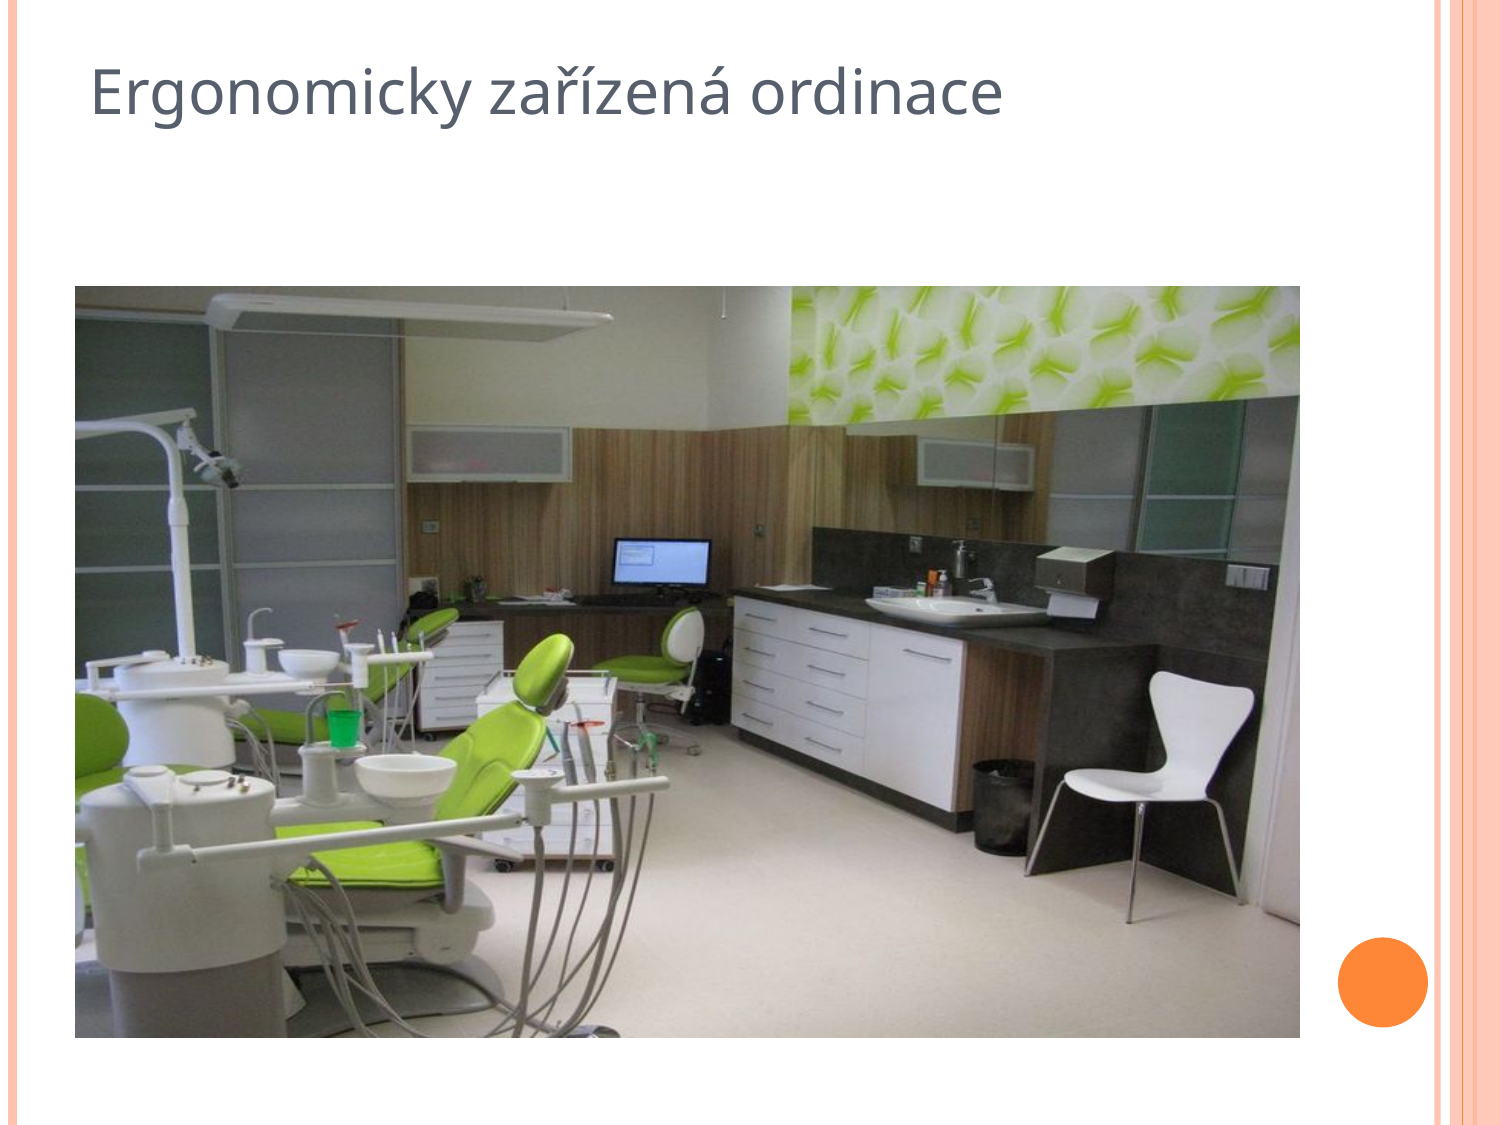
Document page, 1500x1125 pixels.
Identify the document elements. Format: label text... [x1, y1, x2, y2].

title Ergonomicky zařízená ordinace [75, 45, 1300, 233]
picture [75, 286, 1300, 1038]
